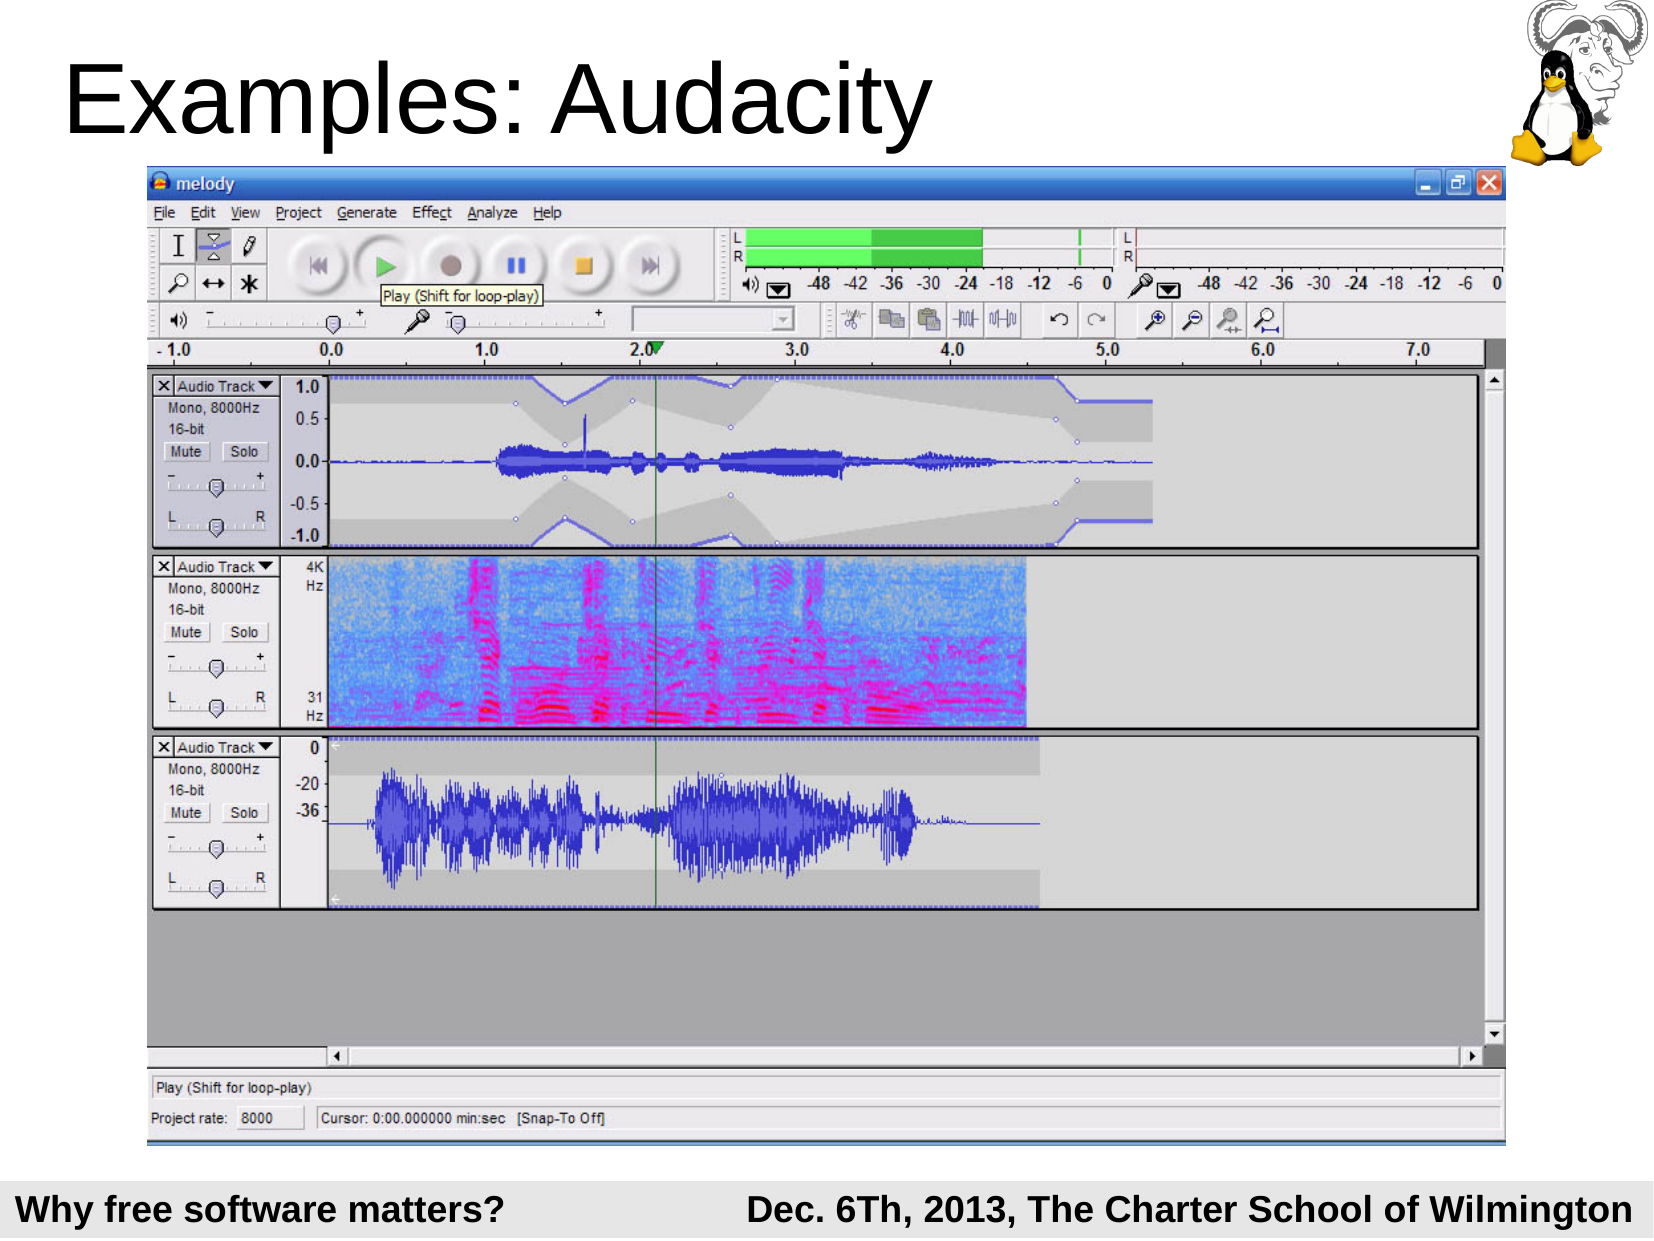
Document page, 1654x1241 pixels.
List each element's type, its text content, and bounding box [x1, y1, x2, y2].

text_box Why free software matters? Dec. 6Th, 2013, The Charter School of Wilmington [0, 1181, 1654, 1238]
text_box Examples: Audacity [47, 35, 1501, 163]
picture [147, 166, 1506, 1146]
picture [1511, 0, 1648, 166]
